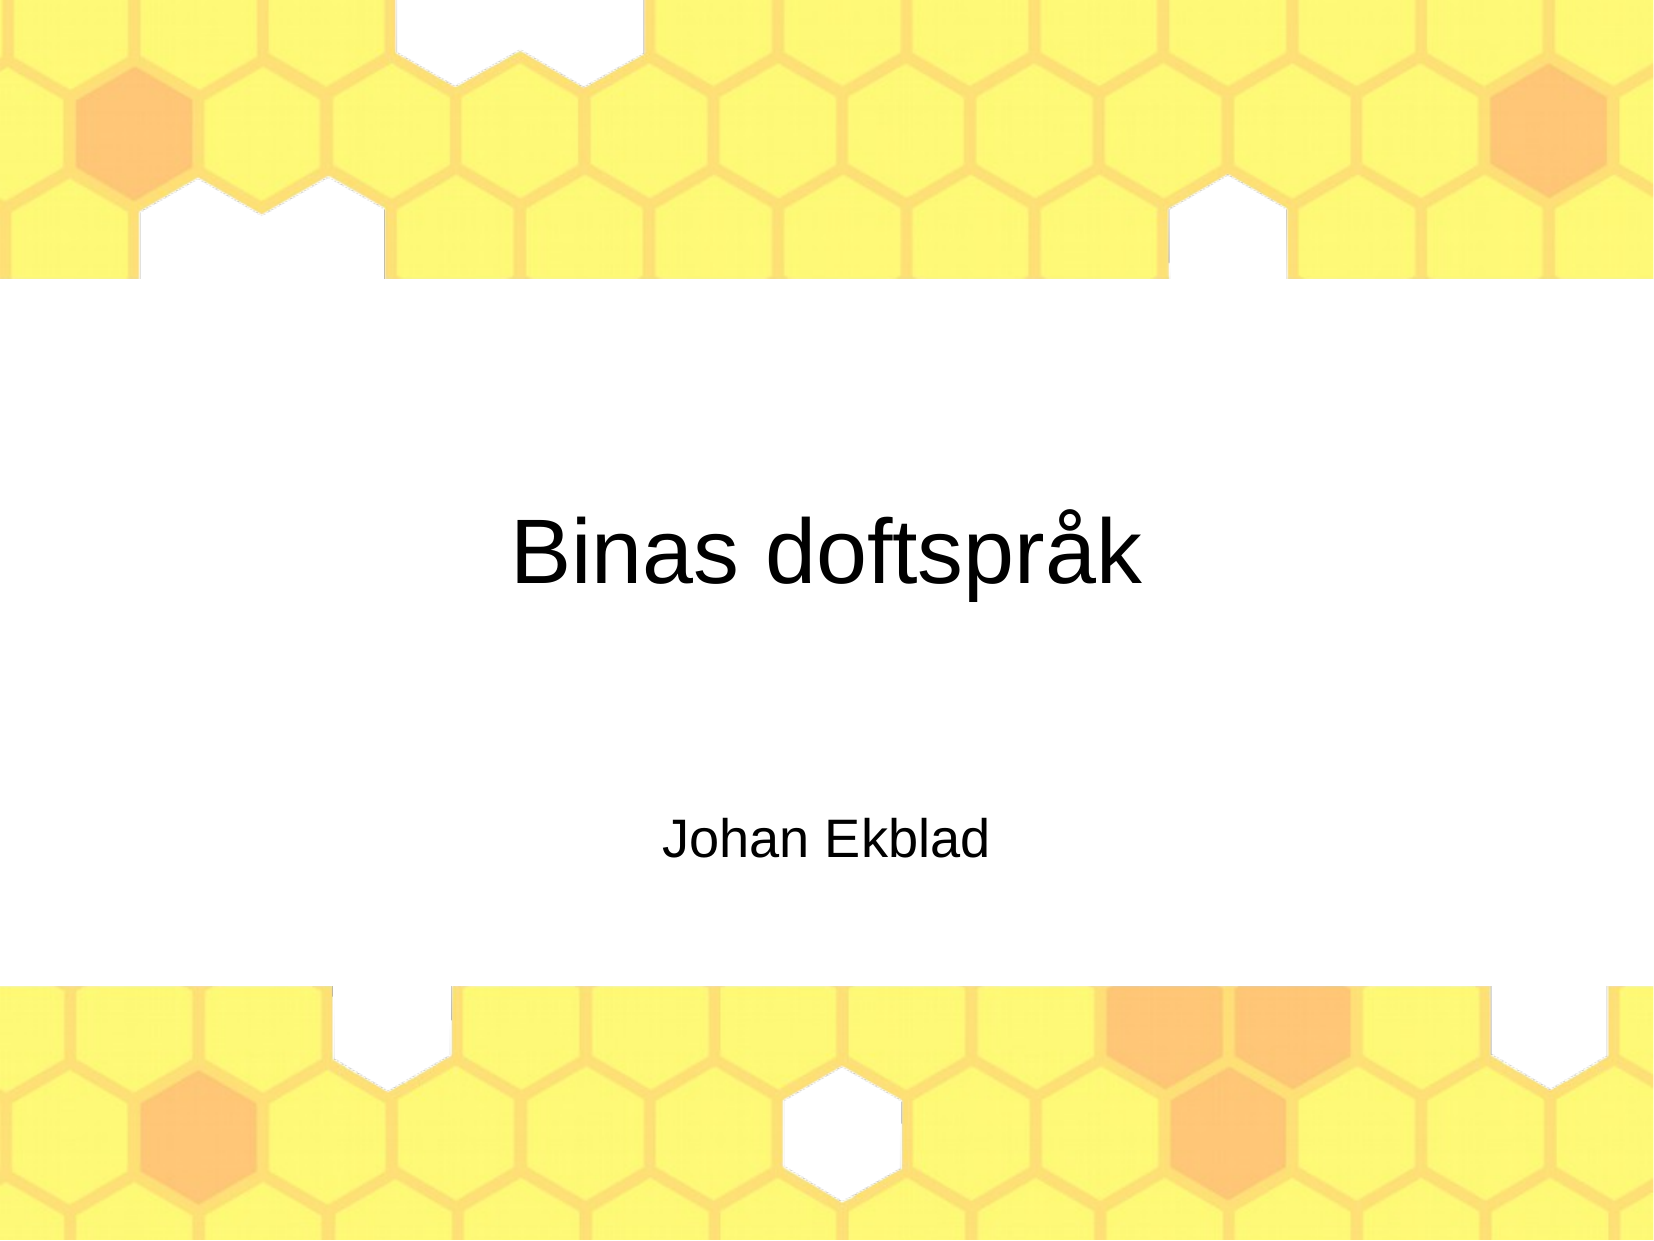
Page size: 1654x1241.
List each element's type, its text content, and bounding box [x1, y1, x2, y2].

picture [0, 0, 1654, 279]
title Binas doftspråk [82, 418, 1571, 686]
subtitle Johan Ekblad [82, 744, 1571, 934]
picture [0, 986, 1654, 1240]
